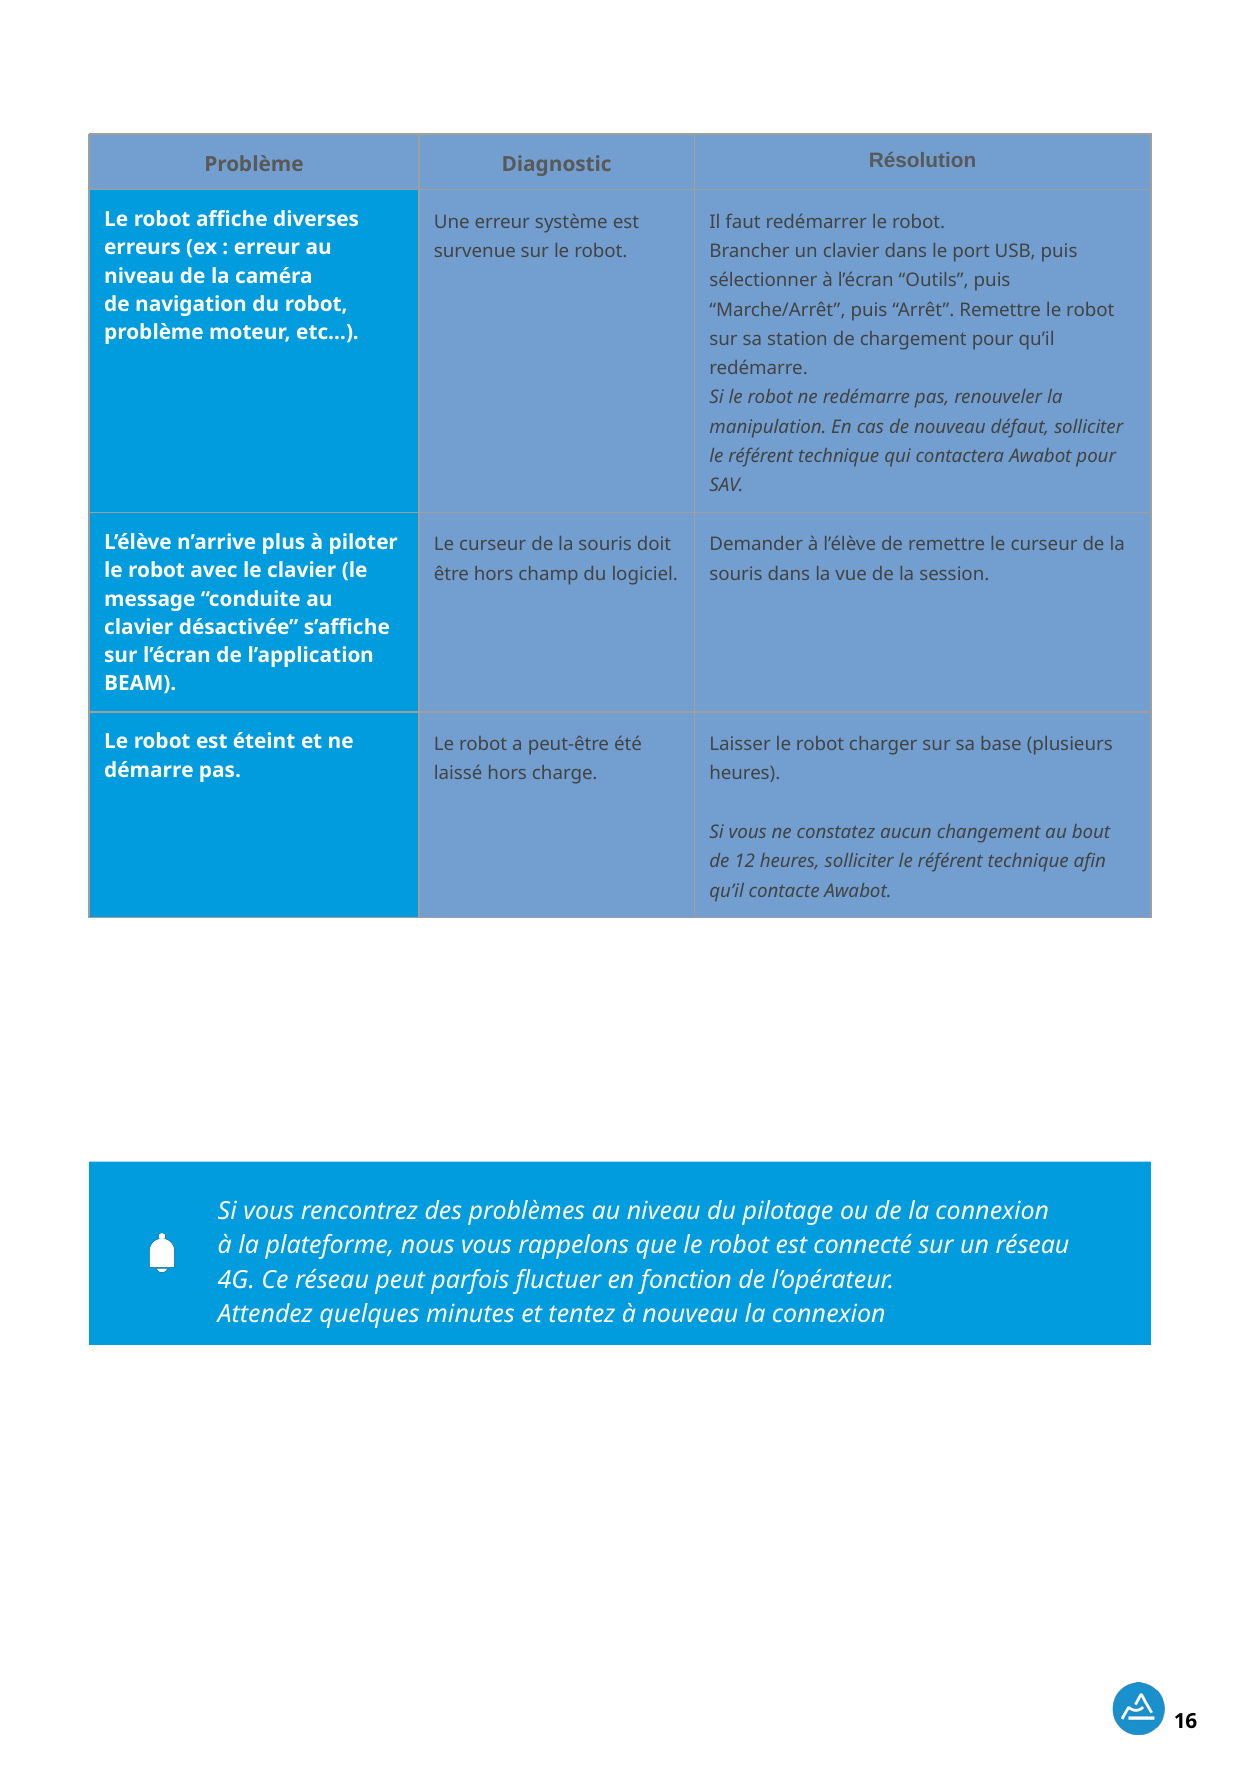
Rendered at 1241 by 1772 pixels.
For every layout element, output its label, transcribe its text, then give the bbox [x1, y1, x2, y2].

table_cell Le robot a peut-être été laissé hors charge. [420, 713, 694, 917]
table_header Une erreur système est survenue sur le robot. [420, 190, 694, 512]
table_cell L’élève n’arrive plus à piloter le robot avec le clavier (le message “conduite au clavier désactivée” s’affiche sur l’écran de l’application BEAM). [90, 513, 418, 711]
text_box [89, 1161, 1151, 1345]
table_header Il faut redémarrer le robot. Brancher un clavier dans le port USB, puis sélectionner à l’écran “Outils”, puis “Marche/Arrêt”, puis “Arrêt”. Remettre le robot sur sa station de chargement pour qu’il redémarre. Si le robot ne redémarre pas, renouveler la manipulation. En cas de nouveau défaut, solliciter le référent technique qui contactera Awabot pour SAV. [695, 190, 1150, 512]
table_header Problème [90, 135, 418, 189]
table_header Résolution [695, 135, 1150, 189]
table_cell Le robot est éteint et ne démarre pas. [90, 713, 418, 917]
table_cell Laisser le robot charger sur sa base (plusieurs heures). Si vous ne constatez aucun changement au bout de 12 heures, solliciter le référent technique afin qu’il contacte Awabot. [695, 713, 1150, 917]
picture [150, 1234, 174, 1272]
table_header Diagnostic [420, 135, 694, 189]
text_box 16 [1145, 1670, 1213, 1748]
table_cell Demander à l’élève de remettre le curseur de la souris dans la vue de la session. [695, 513, 1150, 711]
picture [1112, 1682, 1172, 1735]
text_box Si vous rencontrez des problèmes au niveau du pilotage ou de la connexion à la plateforme, nous vous rappelons que le robot est connecté sur un réseau 4G. Ce réseau peut parfois fluctuer en fonction de l’opérateur. Attendez quelques minutes et tentez à nouveau la connexion [202, 1174, 1088, 1332]
table_header Le robot affiche diverses erreurs (ex : erreur au niveau de la caméra de navigation du robot, problème moteur, etc…). [90, 190, 418, 512]
table_cell Le curseur de la souris doit être hors champ du logiciel. [420, 513, 694, 711]
